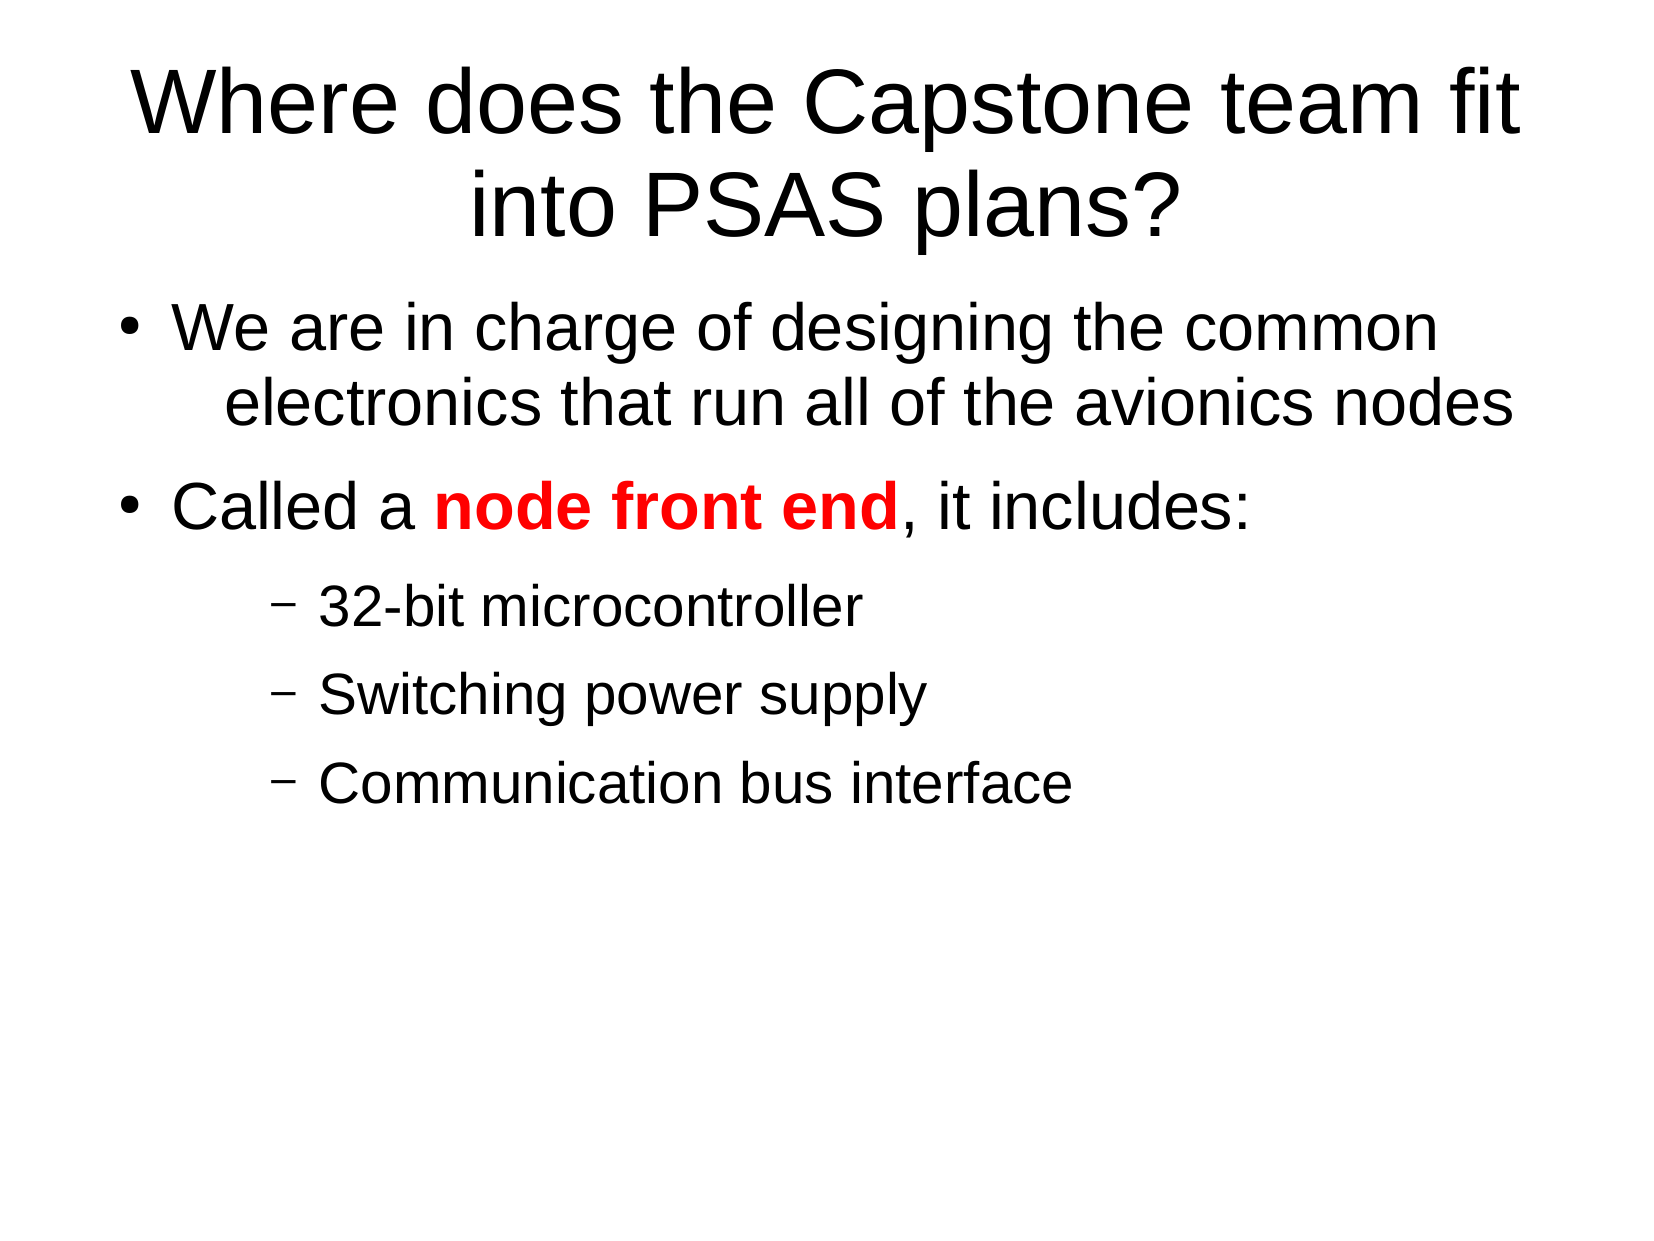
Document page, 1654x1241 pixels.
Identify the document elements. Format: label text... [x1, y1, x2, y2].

list We are in charge of designing the common electronics that run all of the avionics nodes Called a node front end, it includes: 32-bit microcontroller Switching power supply Communication bus interface [82, 290, 1571, 1109]
title Where does the Capstone team fit into PSAS plans? [82, 38, 1571, 268]
